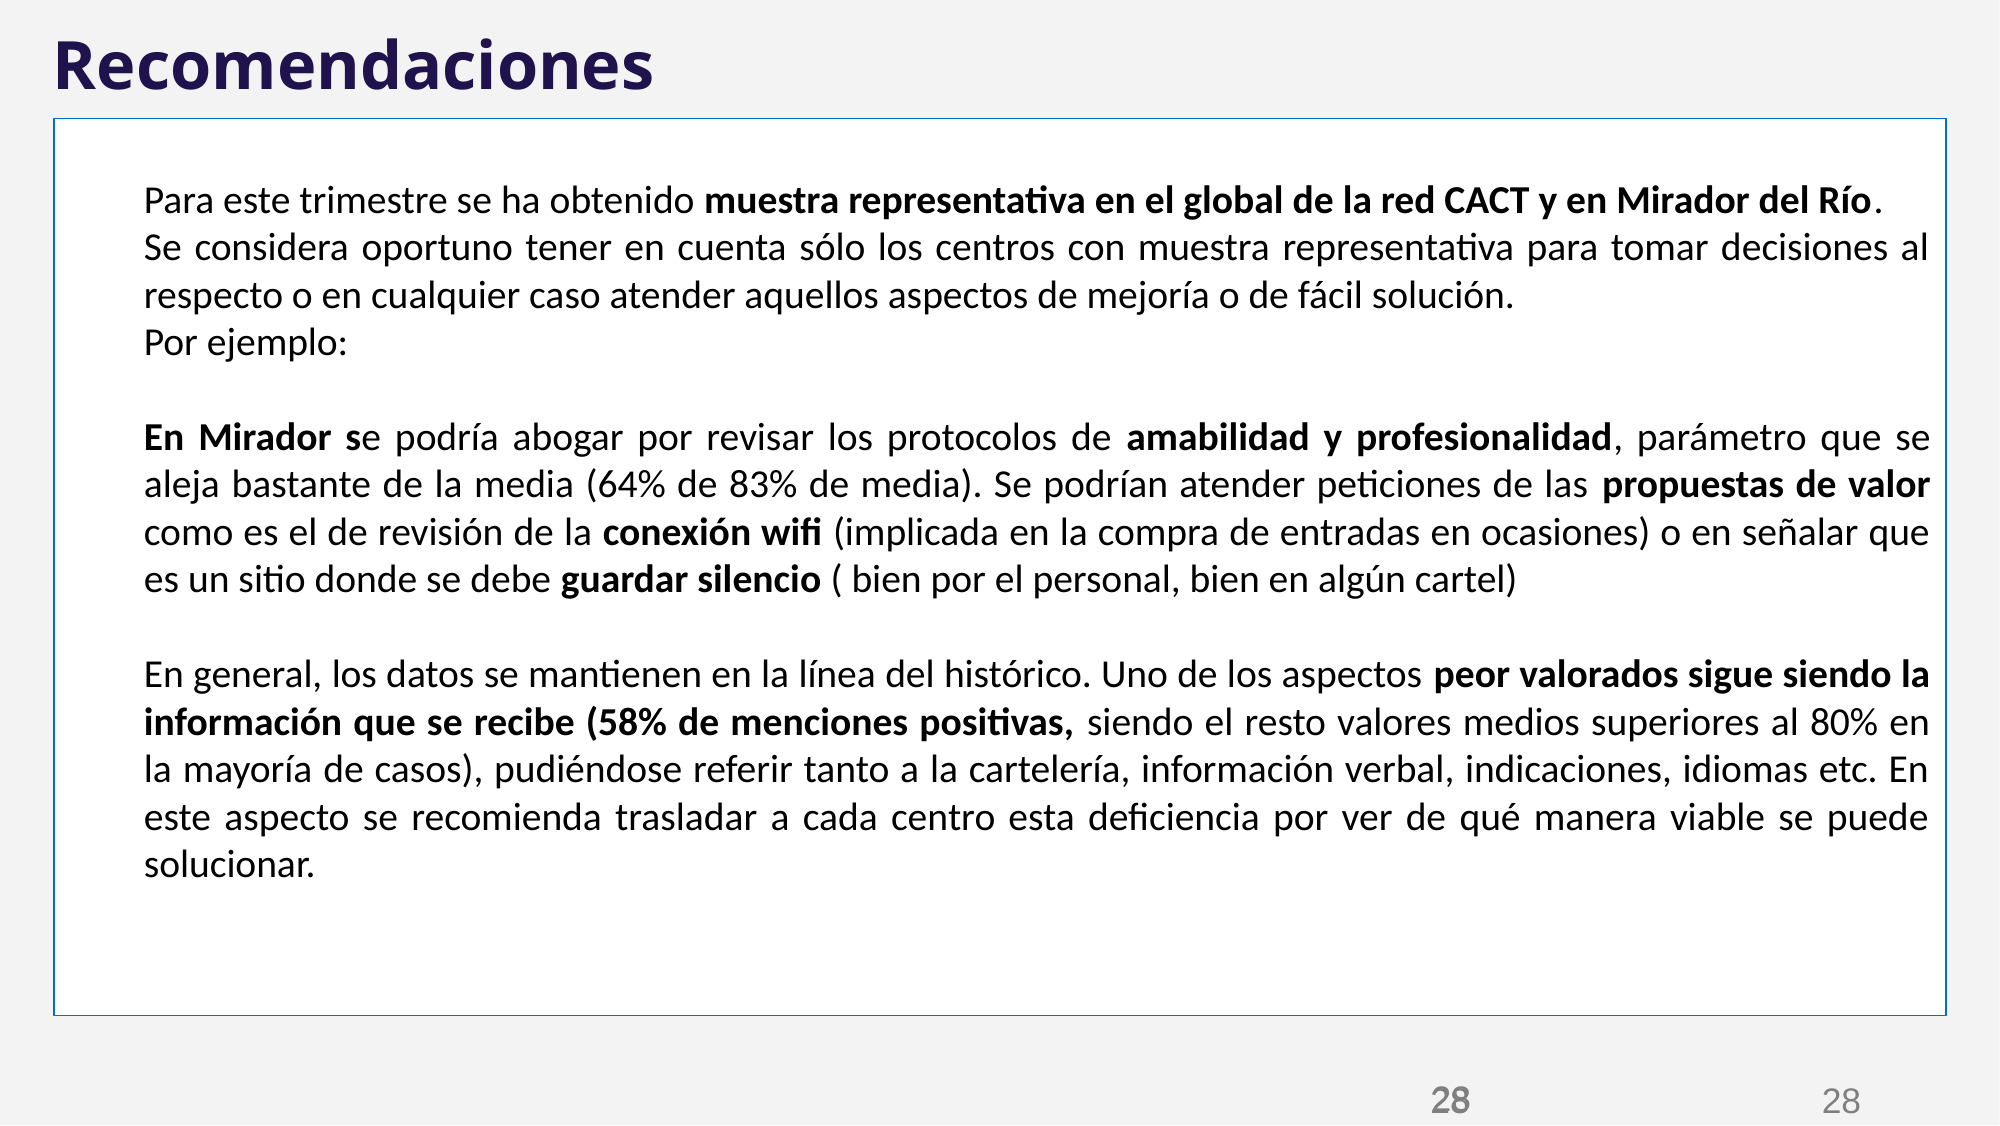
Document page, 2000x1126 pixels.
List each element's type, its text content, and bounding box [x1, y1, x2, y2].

text_box Recomendaciones [52, 0, 1945, 126]
text_box Para este trimestre se ha obtenido muestra representativa en el global de la red CACT y en Mirador del Río. Se considera oportuno tener en cuenta sólo los centros con muestra representativa para tomar decisiones al respecto o en cualquier caso atender aquellos aspectos de mejoría o de fácil solución. Por ejemplo: En Mirador se podría abogar por revisar los protocolos de amabilidad y profesionalidad, parámetro que se aleja bastante de la media (64% de 83% de media). Se podrían atender peticiones de las propuestas de valor como es el de revisión de la conexión wifi (implicada en la compra de entradas en ocasiones) o en señalar que es un sitio donde se debe guardar silencio ( bien por el personal, bien en algún cartel) En general, los datos se mantienen en la línea del histórico. Uno de los aspectos peor valorados sigue siendo la información que se recibe (58% de menciones positivas, siendo el resto valores medios superiores al 80% en la mayoría de casos), pudiéndose referir tanto a la cartelería, información verbal, indicaciones, idiomas etc. En este aspecto se recomienda trasladar a cada centro esta deficiencia por ver de qué manera viable se puede solucionar. [53, 118, 1947, 1016]
text_box <number> [1412, 1069, 1880, 1126]
